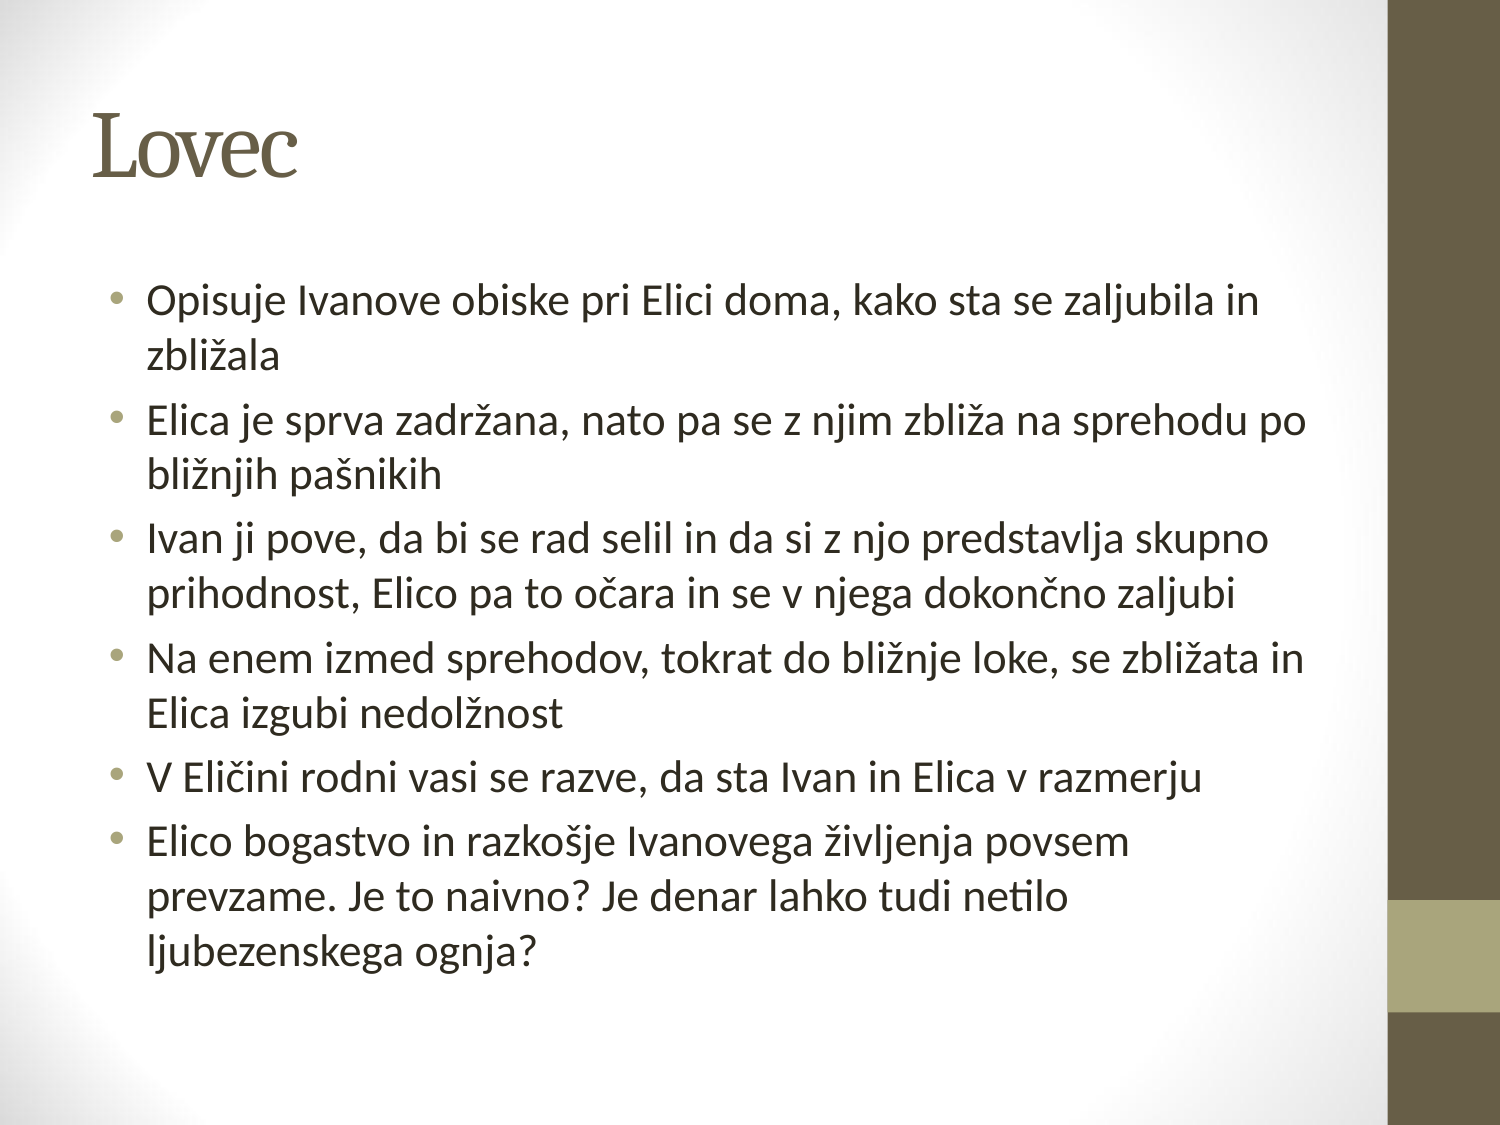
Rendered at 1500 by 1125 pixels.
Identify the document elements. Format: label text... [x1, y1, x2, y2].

title Lovec [75, 45, 1325, 233]
list Opisuje Ivanove obiske pri Elici doma, kako sta se zaljubila in zbližala Elica je sprva zadržana, nato pa se z njim zbliža na sprehodu po bližnjih pašnikih Ivan ji pove, da bi se rad selil in da si z njo predstavlja skupno prihodnost, Elico pa to očara in se v njega dokončno zaljubi Na enem izmed sprehodov, tokrat do bližnje loke, se zbližata in Elica izgubi nedolžnost V Eličini rodni vasi se razve, da sta Ivan in Elica v razmerju Elico bogastvo in razkošje Ivanovega življenja povsem prevzame. Je to naivno? Je denar lahko tudi netilo ljubezenskega ognja? [75, 262, 1325, 1050]
picture [0, 0, 1387, 1125]
